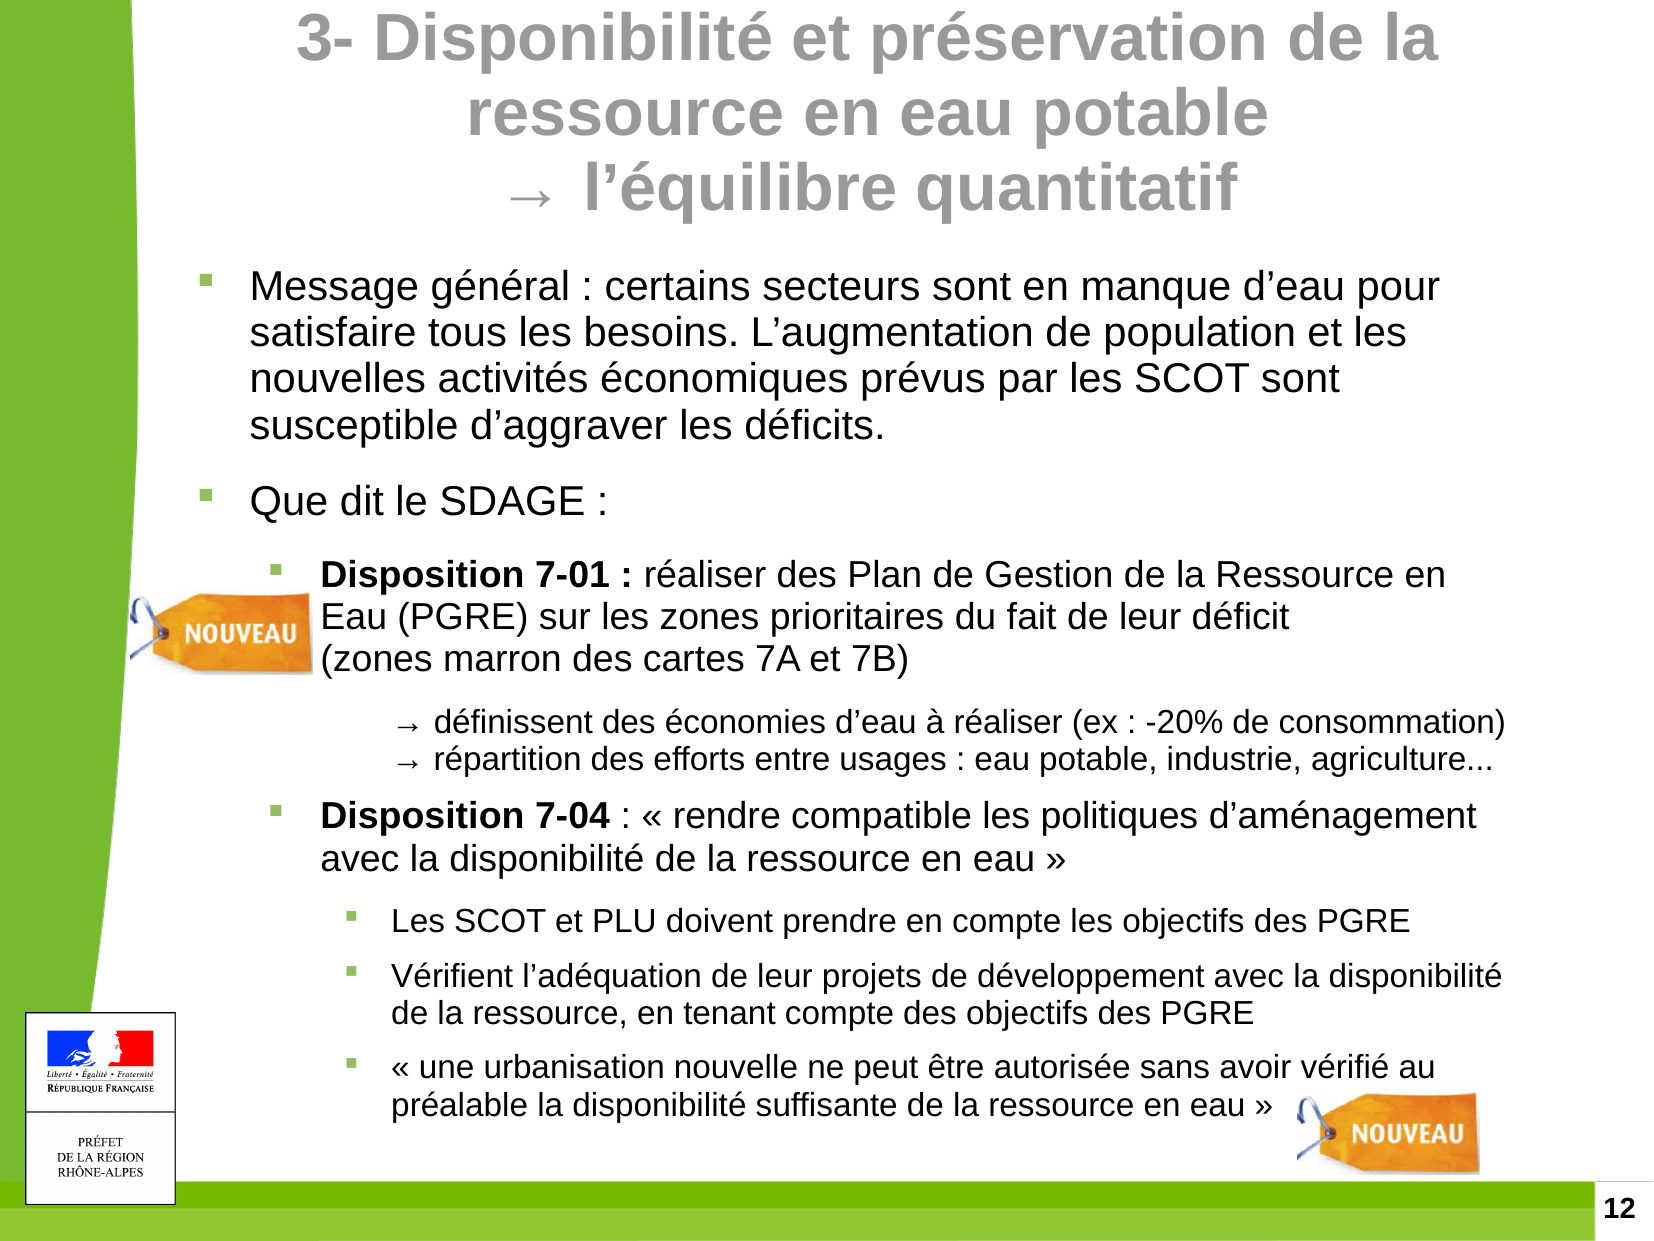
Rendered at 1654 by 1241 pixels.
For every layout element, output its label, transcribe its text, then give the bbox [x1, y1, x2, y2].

list Message général : certains secteurs sont en manque d’eau pour satisfaire tous les besoins. L’augmentation de population et les nouvelles activités économiques prévus par les SCOT sont susceptible d’aggraver les déficits. Que dit le SDAGE : Disposition 7-01 : réaliser des Plan de Gestion de la Ressource en Eau (PGRE) sur les zones prioritaires du fait de leur déficit (zones marron des cartes 7A et 7B) → définissent des économies d’eau à réaliser (ex : -20% de consommation) → répartition des efforts entre usages : eau potable, industrie, agriculture... Disposition 7-04 : « rendre compatible les politiques d’aménagement avec la disponibilité de la ressource en eau » Les SCOT et PLU doivent prendre en compte les objectifs des PGRE Vérifient l’adéquation de leur projets de développement avec la disponibilité de la ressource, en tenant compte des objectifs des PGRE « une urbanisation nouvelle ne peut être autorisée sans avoir vérifié au préalable la disponibilité suffisante de la ressource en eau » [178, 262, 1508, 1183]
title 3- Disponibilité et préservation de la ressource en eau potable → l’équilibre quantitatif [150, 0, 1586, 225]
picture [0, 0, 1654, 1241]
